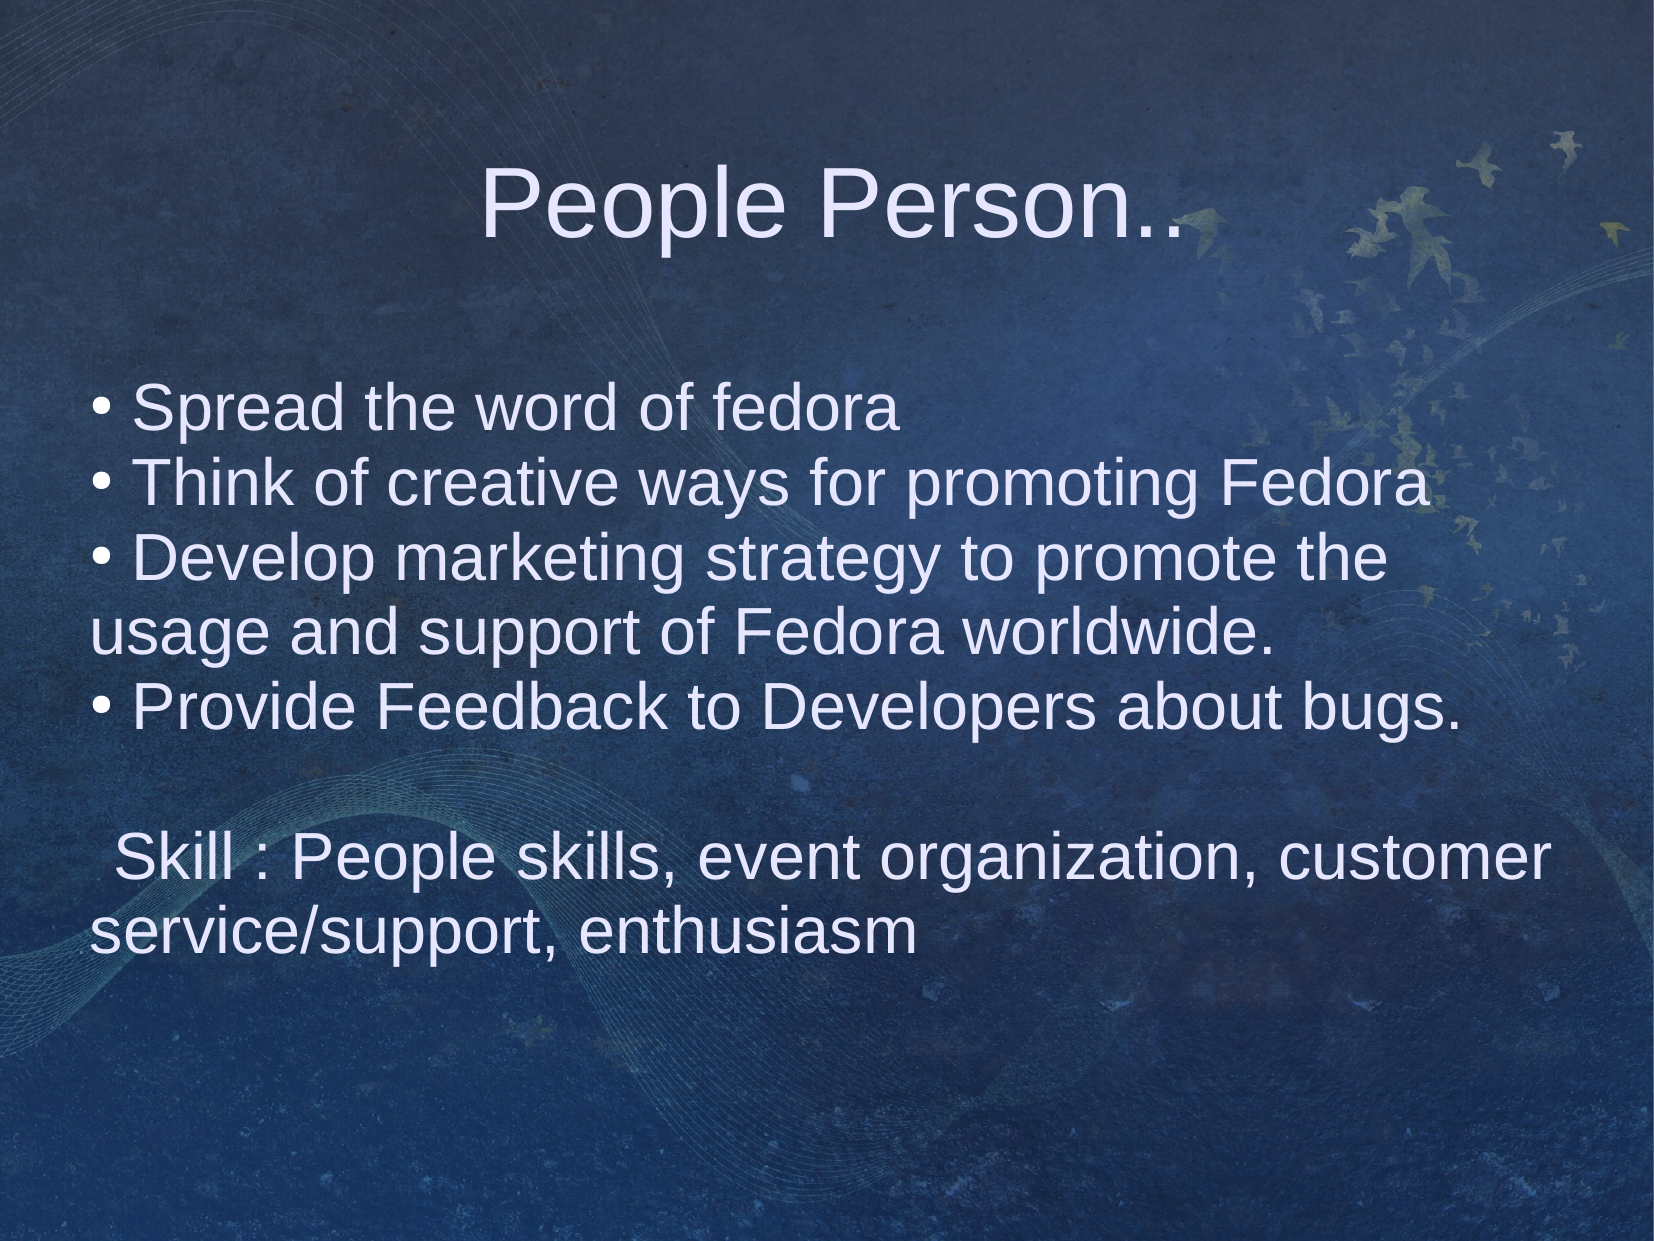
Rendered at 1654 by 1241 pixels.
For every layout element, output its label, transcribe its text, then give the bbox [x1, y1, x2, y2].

subtitle People Person.. Spread the word of fedora Think of creative ways for promoting Fedora Develop marketing strategy to promote the usage and support of Fedora worldwide. Provide Feedback to Developers about bugs. Skill : People skills, event organization, customer service/support, enthusiasm [89, 100, 1578, 1015]
picture [0, 0, 1654, 1241]
